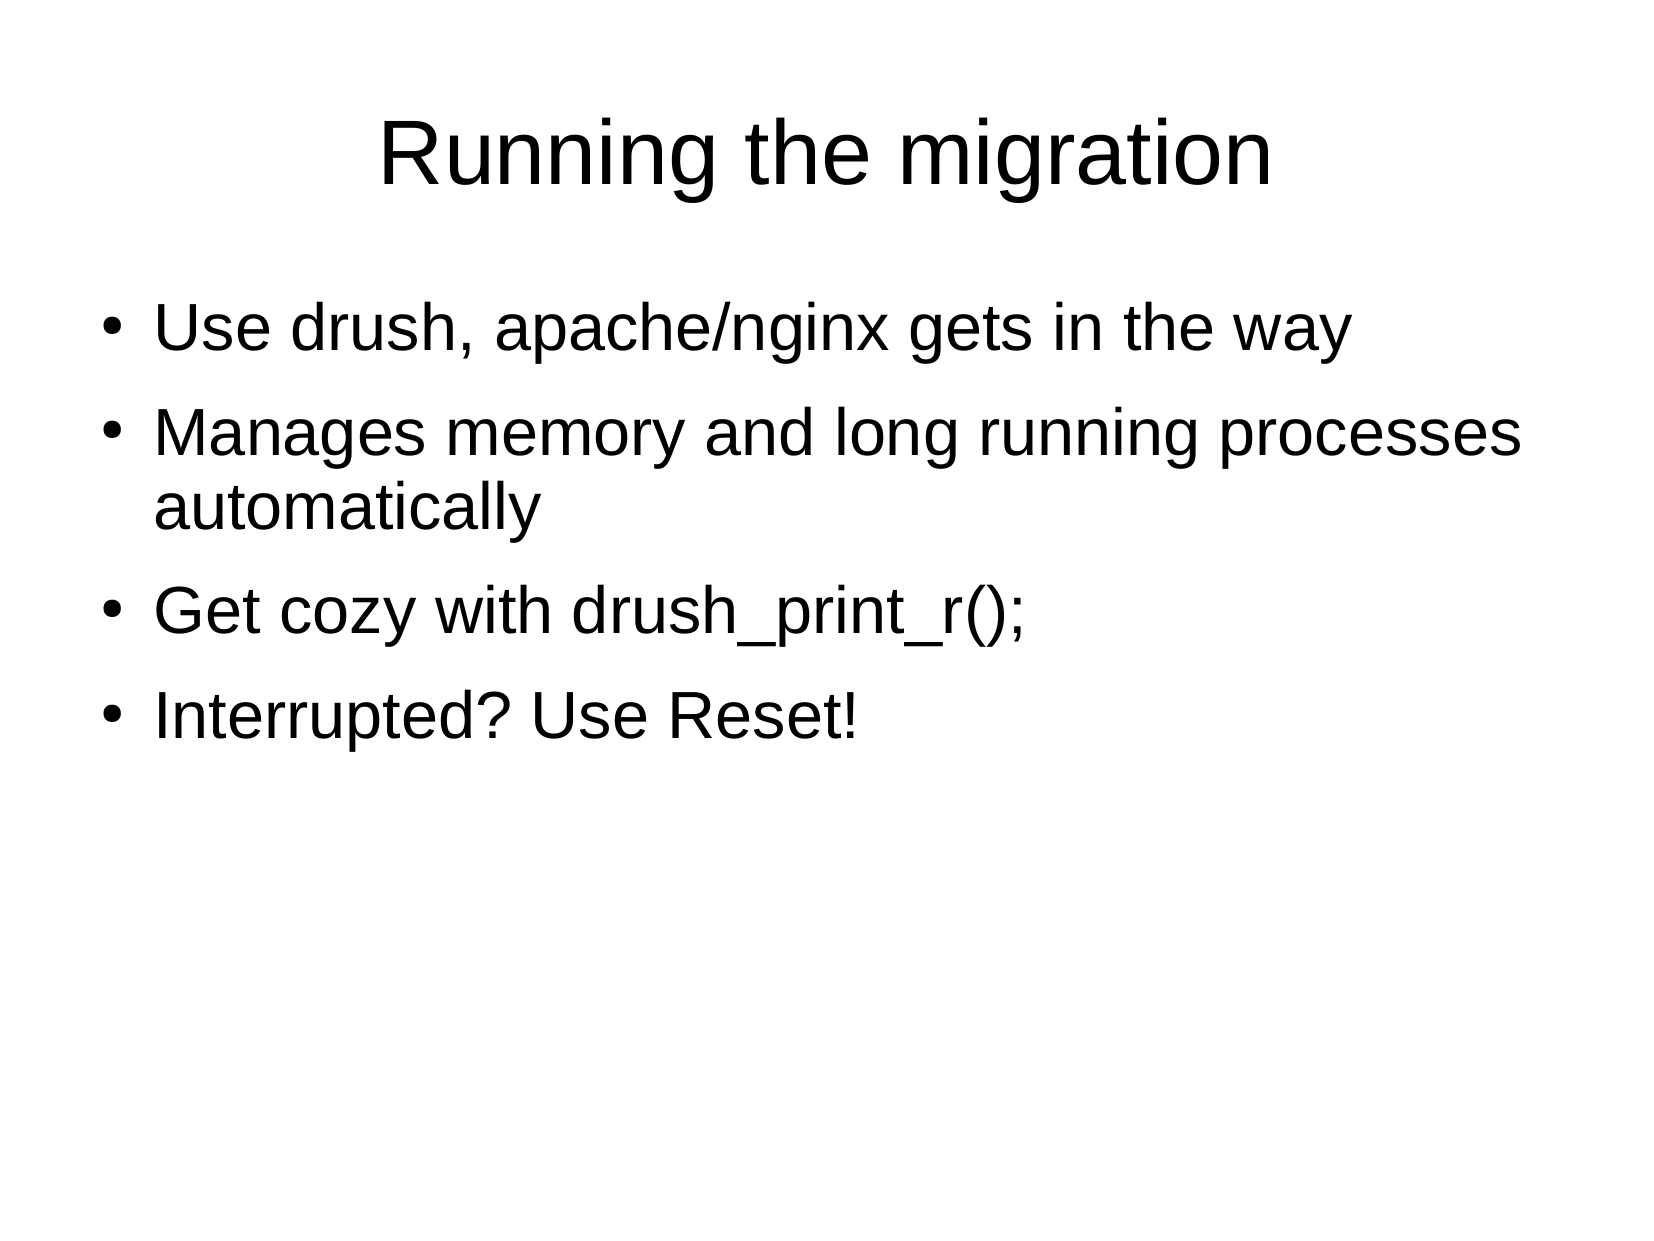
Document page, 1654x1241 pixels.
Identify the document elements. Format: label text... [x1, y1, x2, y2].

title Running the migration [82, 49, 1571, 257]
list Use drush, apache/nginx gets in the way Manages memory and long running processes automatically Get cozy with drush_print_r(); Interrupted? Use Reset! [82, 290, 1538, 1010]
